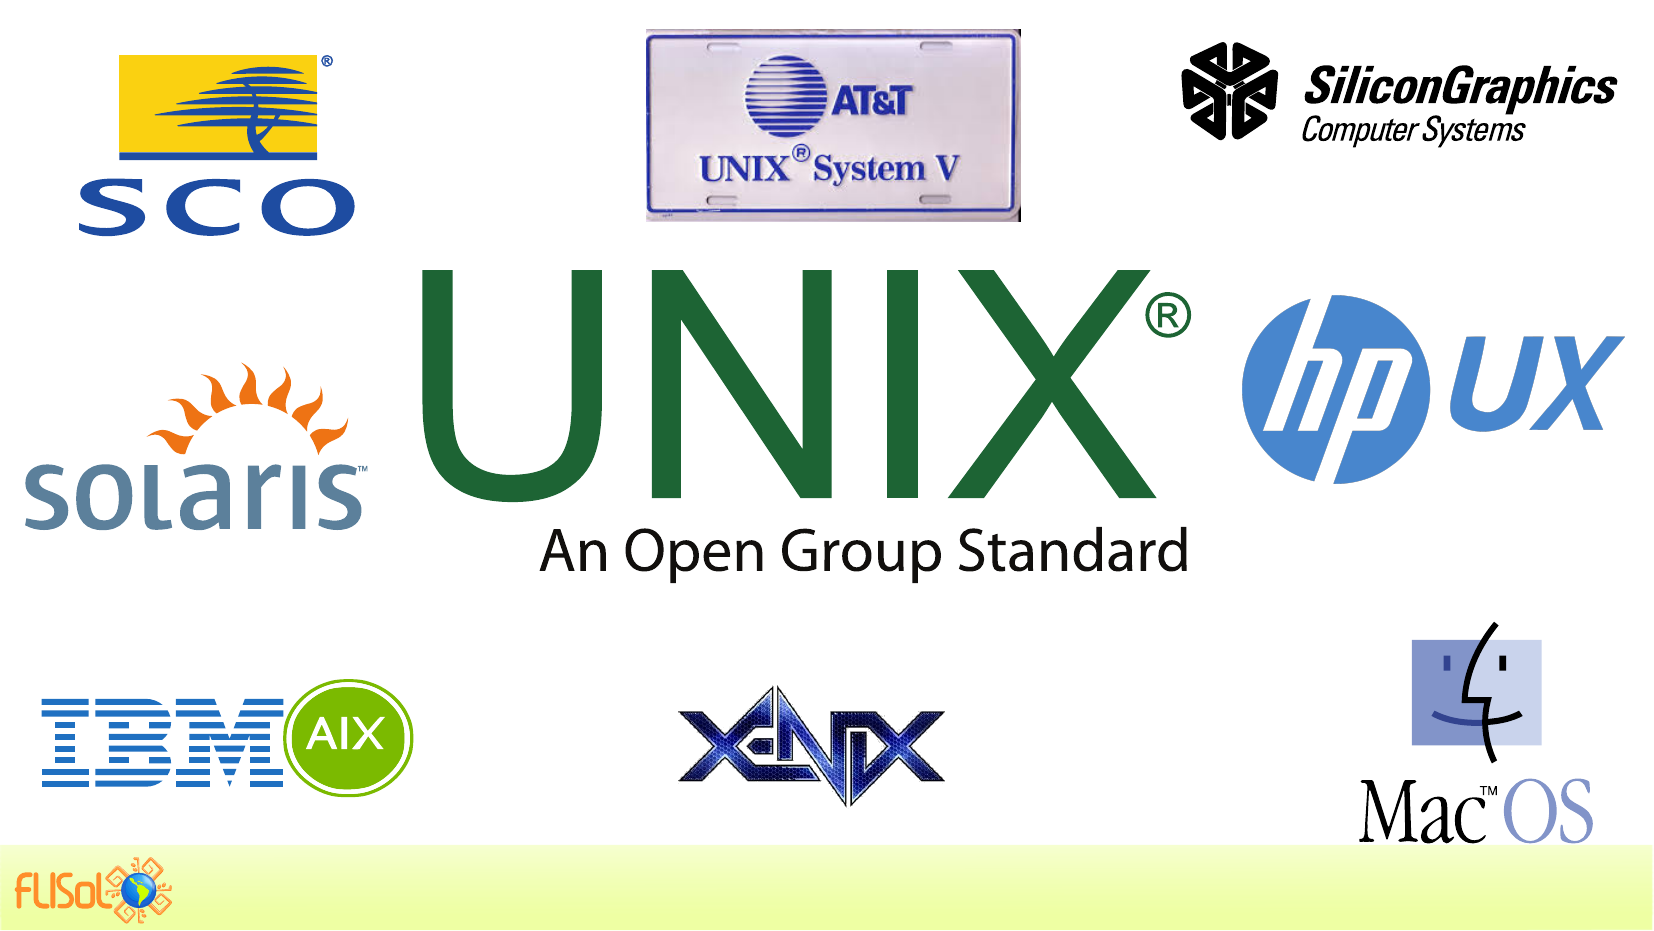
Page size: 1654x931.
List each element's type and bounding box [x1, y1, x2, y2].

picture [1240, 295, 1625, 484]
picture [1181, 41, 1618, 148]
picture [79, 55, 355, 237]
picture [646, 29, 1021, 222]
text_box [0, 844, 1654, 931]
picture [1357, 620, 1595, 845]
picture [678, 679, 945, 813]
picture [413, 265, 1198, 591]
picture [41, 679, 414, 798]
picture [23, 361, 369, 532]
